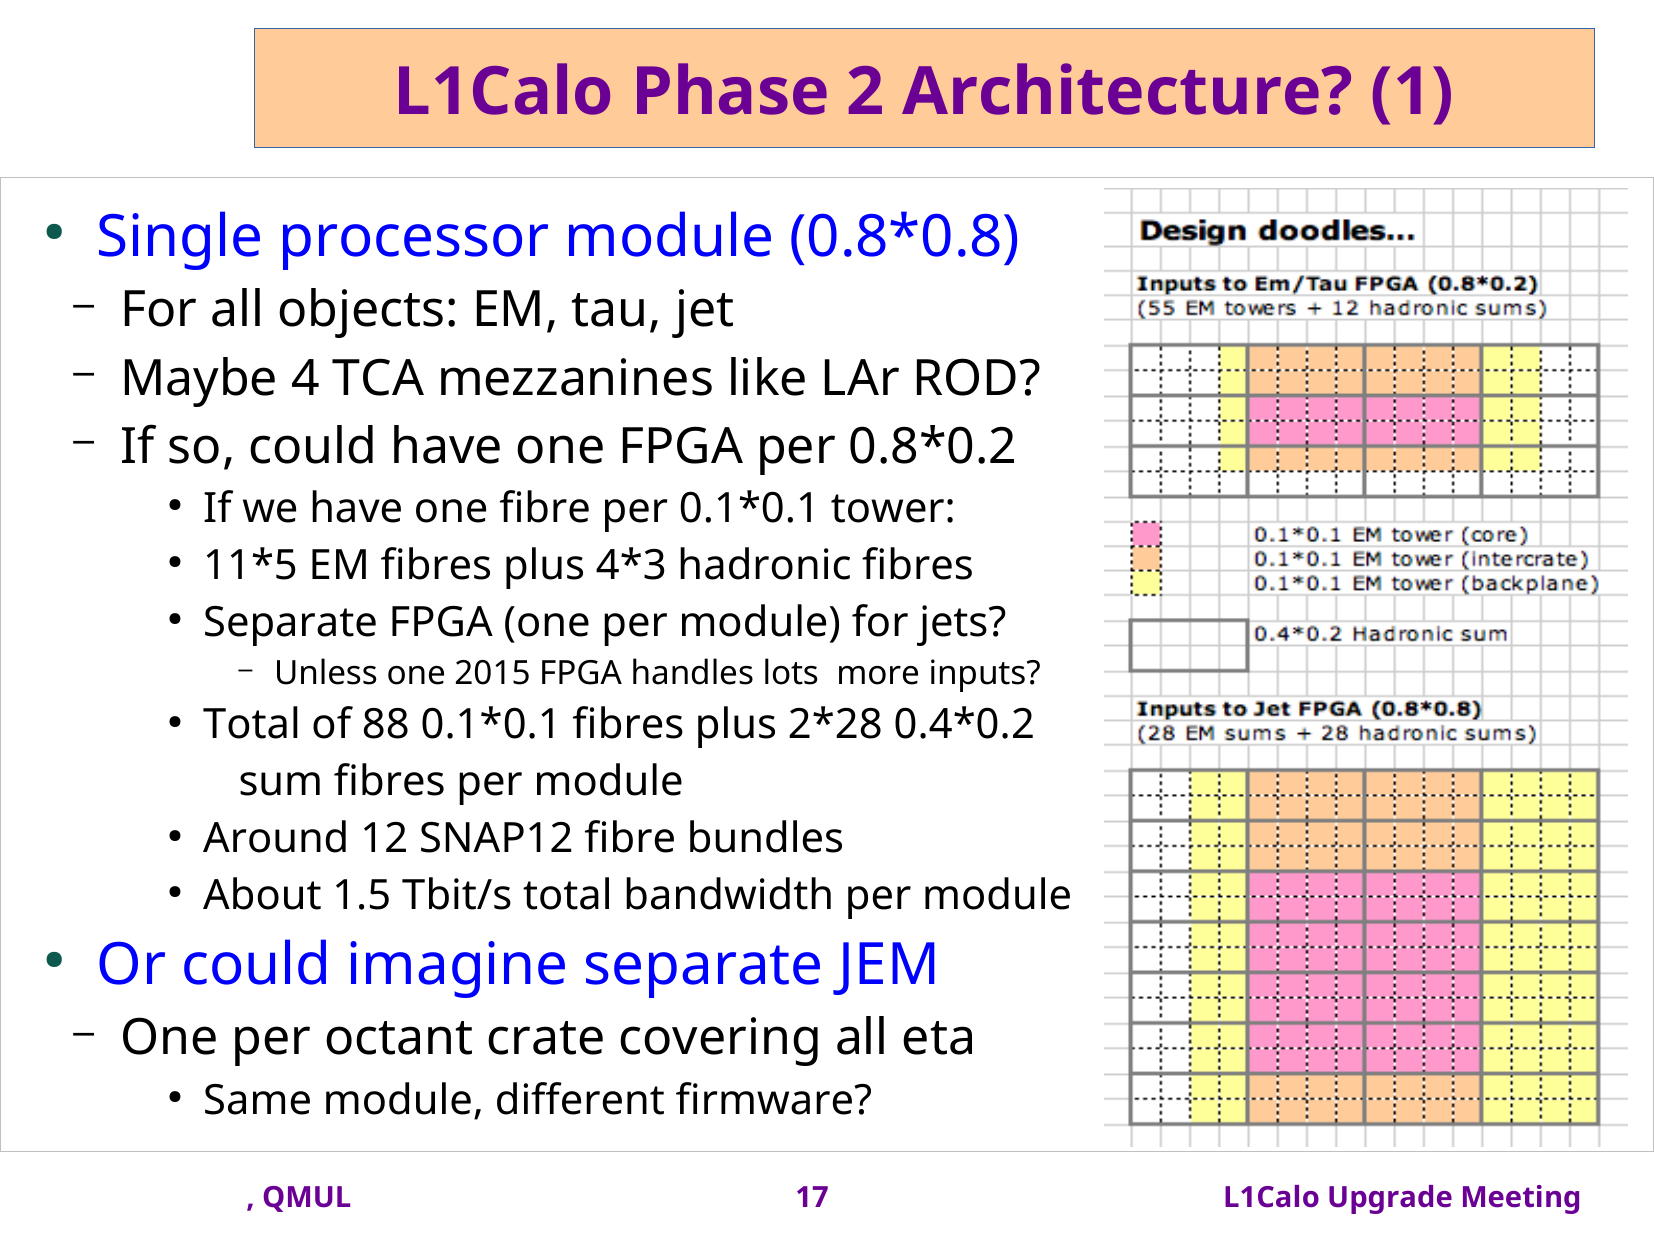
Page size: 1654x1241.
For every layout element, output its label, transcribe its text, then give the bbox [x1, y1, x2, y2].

title L1Calo Phase 2 Architecture? (1) [254, 28, 1595, 148]
picture [1104, 188, 1628, 1147]
list Single processor module (0.8*0.8) For all objects: EM, tau, jet Maybe 4 TCA mezzanines like LAr ROD? If so, could have one FPGA per 0.8*0.2 If we have one fibre per 0.1*0.1 tower: 11*5 EM fibres plus 4*3 hadronic fibres Separate FPGA (one per module) for jets? Unless one 2015 FPGA handles lots more inputs? Total of 88 0.1*0.1 fibres plus 2*28 0.4*0.2 sum fibres per module Around 12 SNAP12 fibre bundles About 1.5 Tbit/s total bandwidth per module Or could imagine separate JEM One per octant crate covering all eta Same module, different firmware? [26, 193, 1097, 1147]
